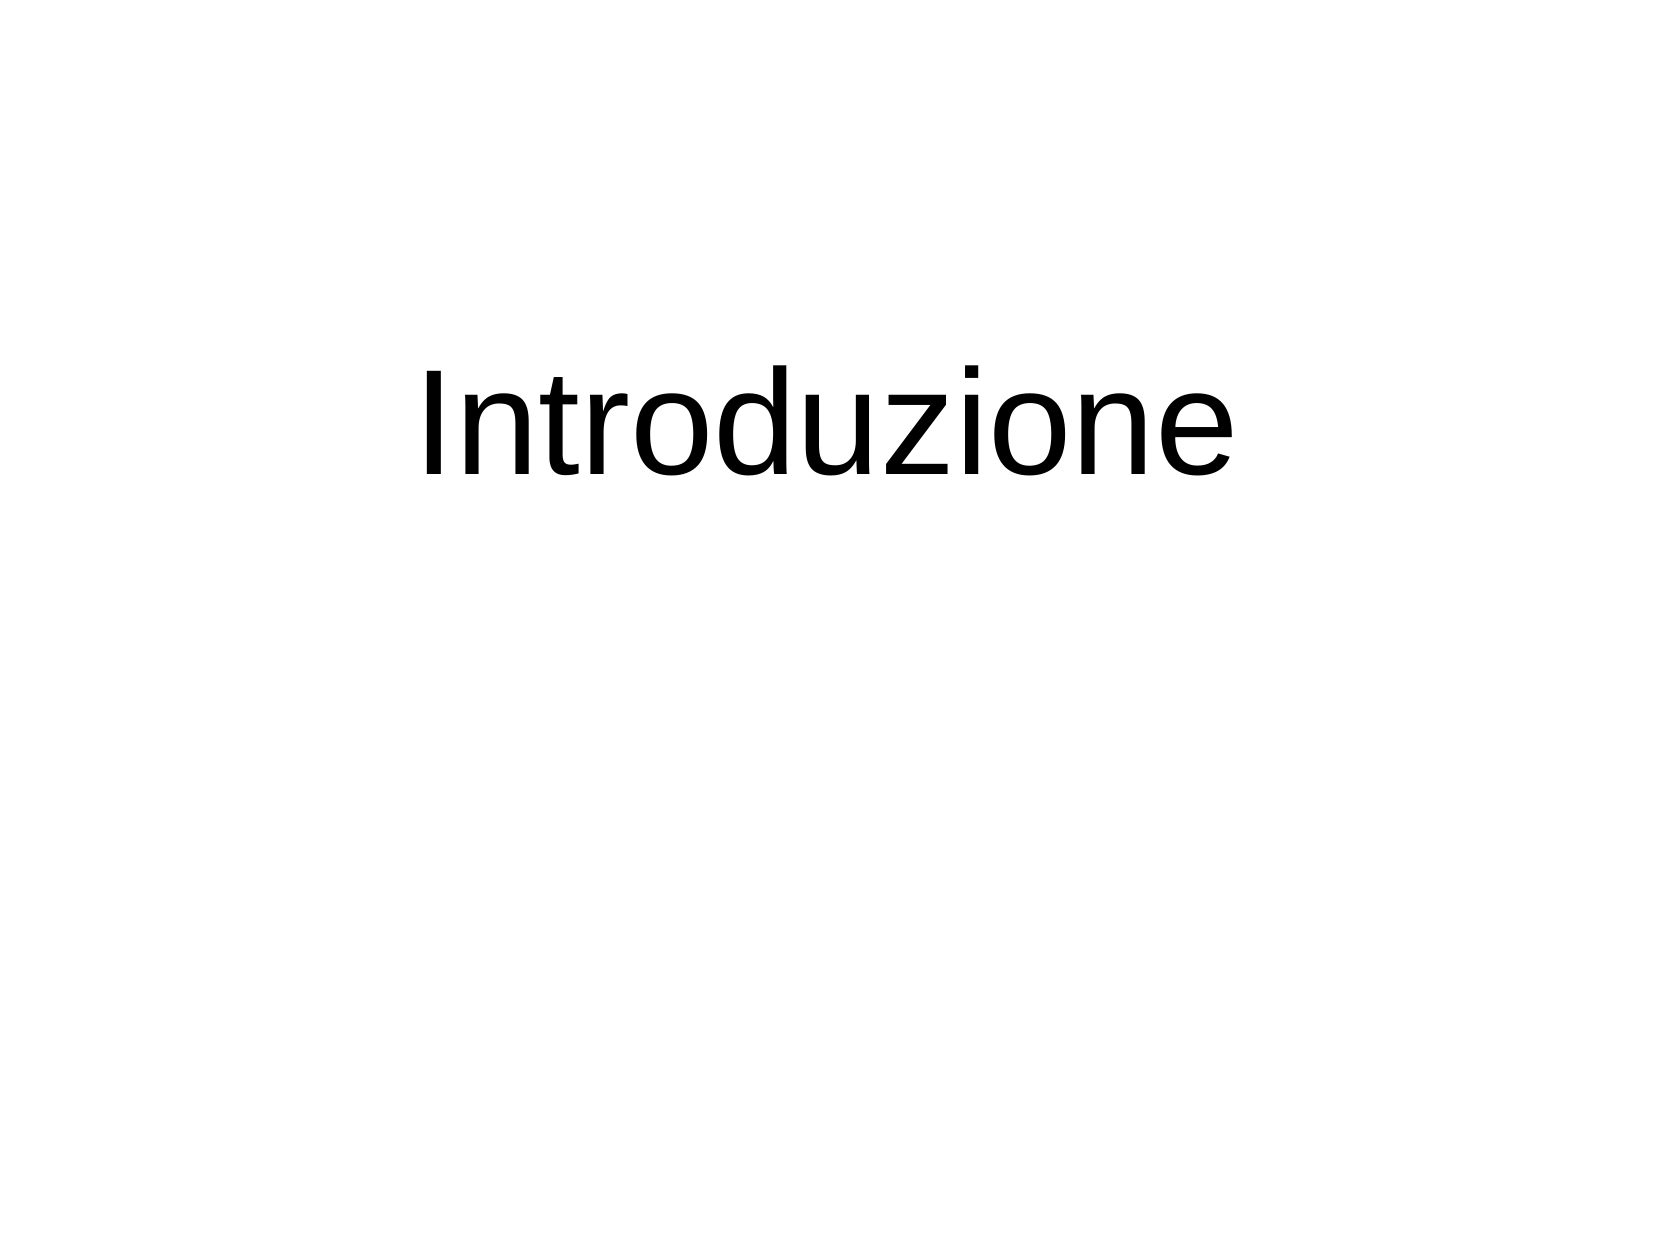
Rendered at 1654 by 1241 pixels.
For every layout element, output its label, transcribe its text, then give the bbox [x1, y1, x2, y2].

title Introduzione [82, 49, 1571, 796]
